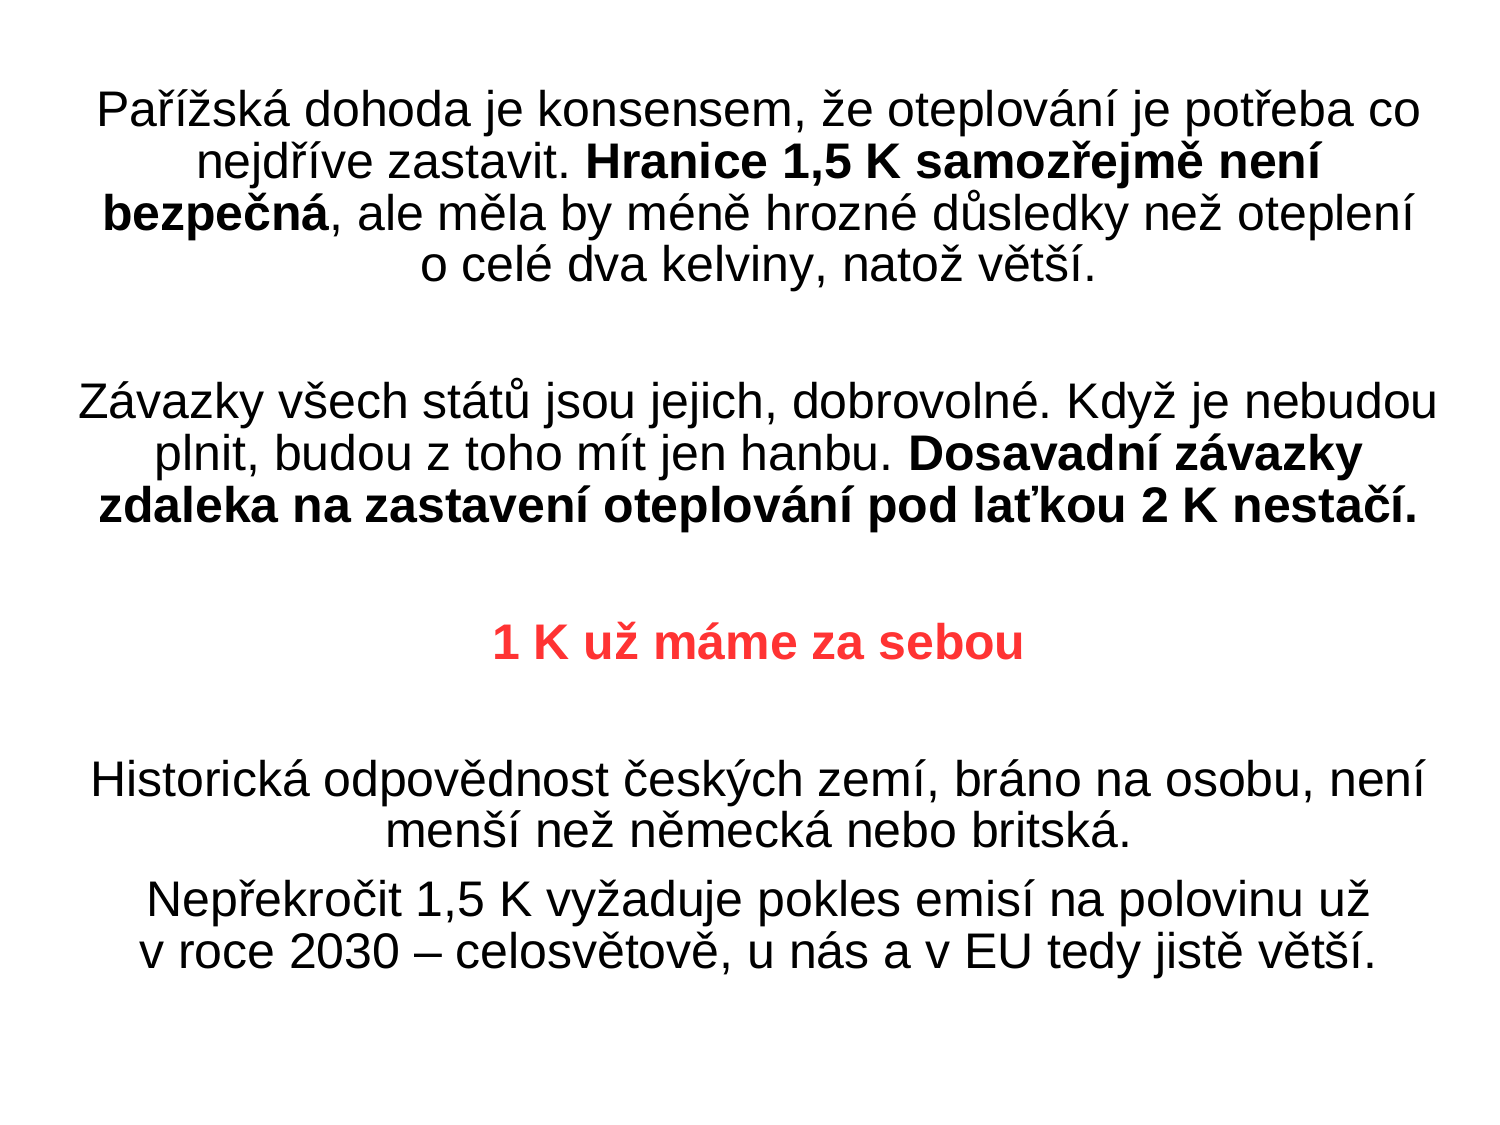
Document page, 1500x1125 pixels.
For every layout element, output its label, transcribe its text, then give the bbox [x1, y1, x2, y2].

subtitle Pařížská dohoda je konsensem, že oteplování je potřeba co nejdříve zastavit. Hranice 1,5 K samozřejmě není bezpečná, ale měla by méně hrozné důsledky než oteplení o celé dva kelviny, natož větší. Závazky všech států jsou jejich, dobrovolné. Když je nebudou plnit, budou z toho mít jen hanbu. Dosavadní závazky zdaleka na zastavení oteplování pod laťkou 2 K nestačí. 1 K už máme za sebou Historická odpovědnost českých zemí, bráno na osobu, není menší než německá nebo britská. Nepřekročit 1,5 K vyžaduje pokles emisí na polovinu už v roce 2030 – celosvětově, u nás a v EU tedy jistě větší. [75, 2, 1444, 1062]
